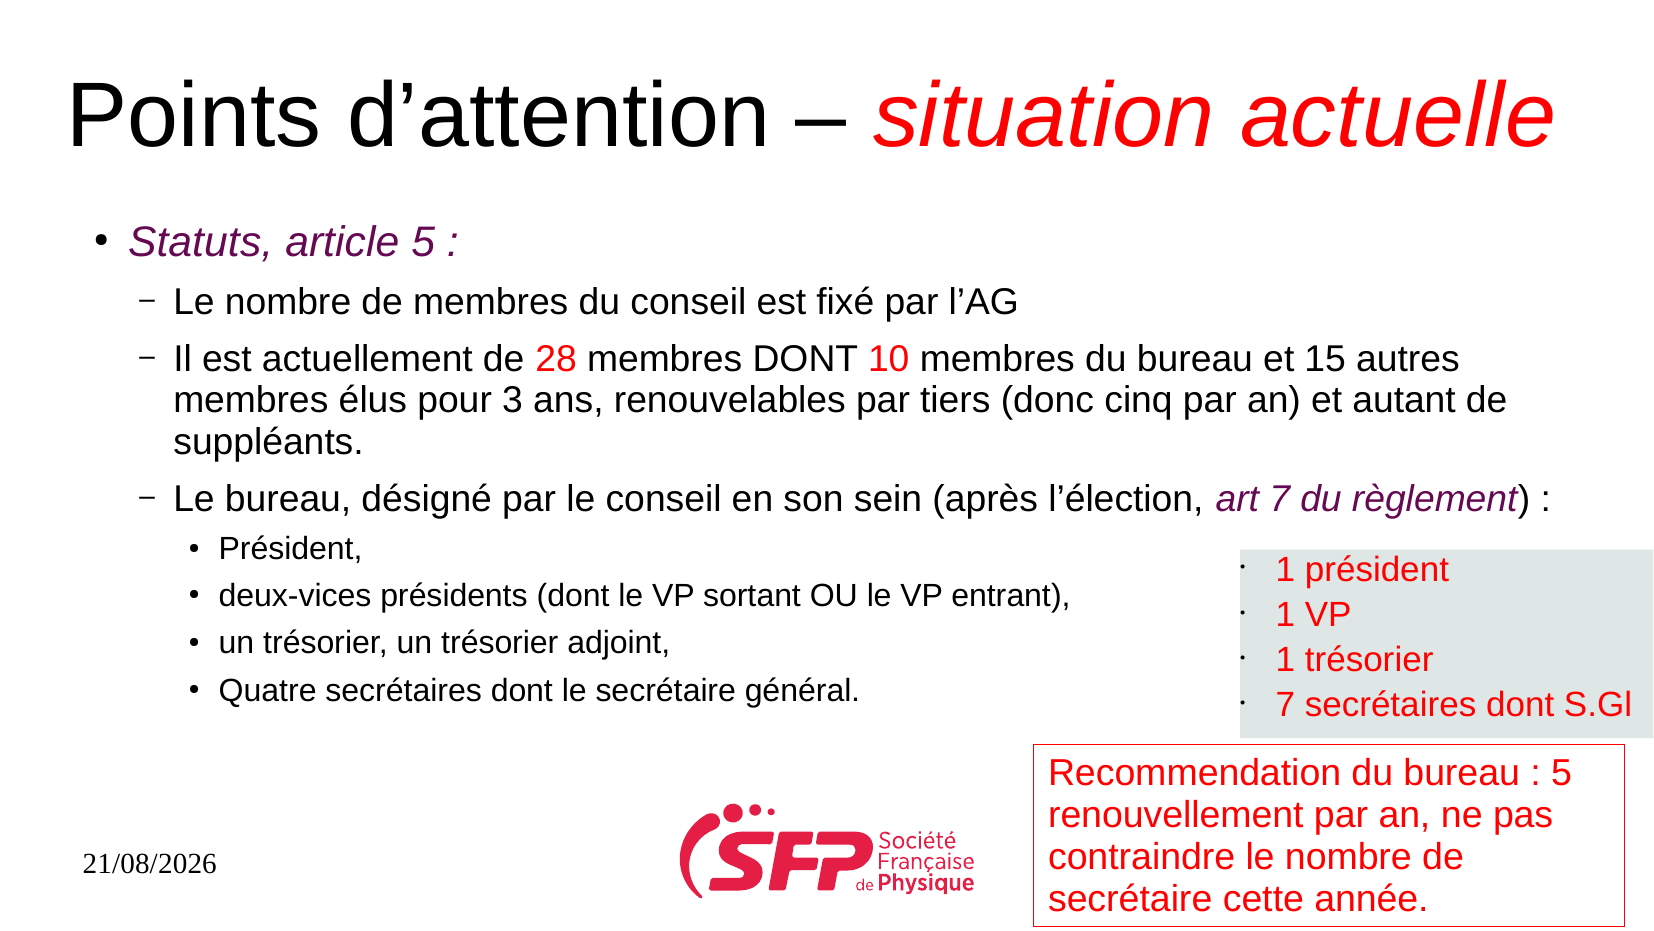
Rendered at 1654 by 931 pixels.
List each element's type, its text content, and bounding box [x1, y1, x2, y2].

list Statuts, article 5 : Le nombre de membres du conseil est fixé par l’AG Il est actuellement de 28 membres DONT 10 membres du bureau et 15 autres membres élus pour 3 ans, renouvelables par tiers (donc cinq par an) et autant de suppléants. Le bureau, désigné par le conseil en son sein (après l’élection, art 7 du règlement) : Président, deux-vices présidents (dont le VP sortant OU le VP entrant), un trésorier, un trésorier adjoint, Quatre secrétaires dont le secrétaire général. [82, 217, 1571, 758]
title Points d’attention – situation actuelle [0, 12, 1625, 218]
text_box Recommendation du bureau : 5 renouvellement par an, ne pas contraindre le nombre de secrétaire cette année. [1033, 744, 1625, 927]
text_box 1 président 1 VP 1 trésorier 7 secrétaires dont S.Gl [1240, 549, 1654, 739]
